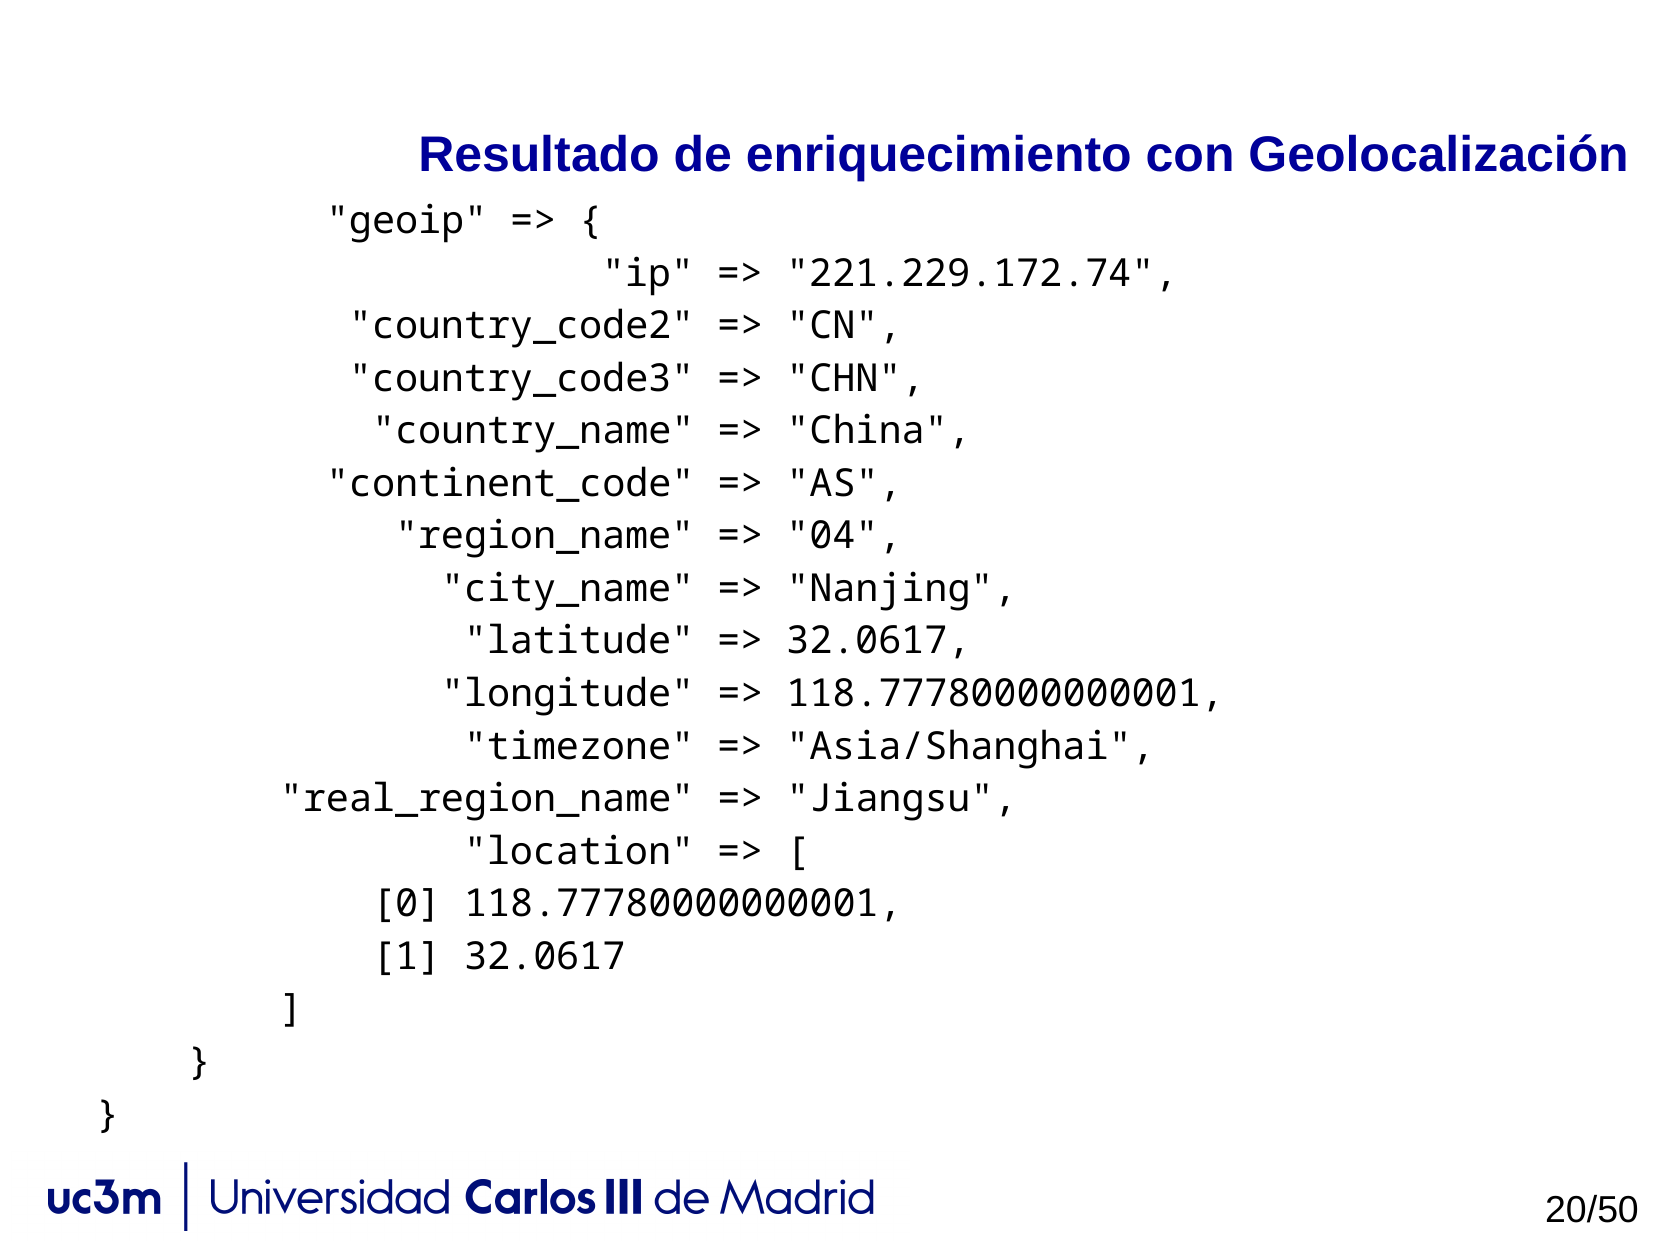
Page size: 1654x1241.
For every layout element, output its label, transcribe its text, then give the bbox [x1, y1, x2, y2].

list "geoip" => { "ip" => "221.229.172.74", "country_code2" => "CN", "country_code3" => "CHN", "country_name" => "China", "continent_code" => "AS", "region_name" => "04", "city_name" => "Nanjing", "latitude" => 32.0617, "longitude" => 118.77780000000001, "timezone" => "Asia/Shanghai", "real_region_name" => "Jiangsu", "location" => [ [0] 118.77780000000001, [1] 32.0617 ] } } [95, 192, 1584, 1147]
title Resultado de enriquecimiento con Geolocalización [129, 0, 1630, 182]
picture [11, 1151, 910, 1241]
